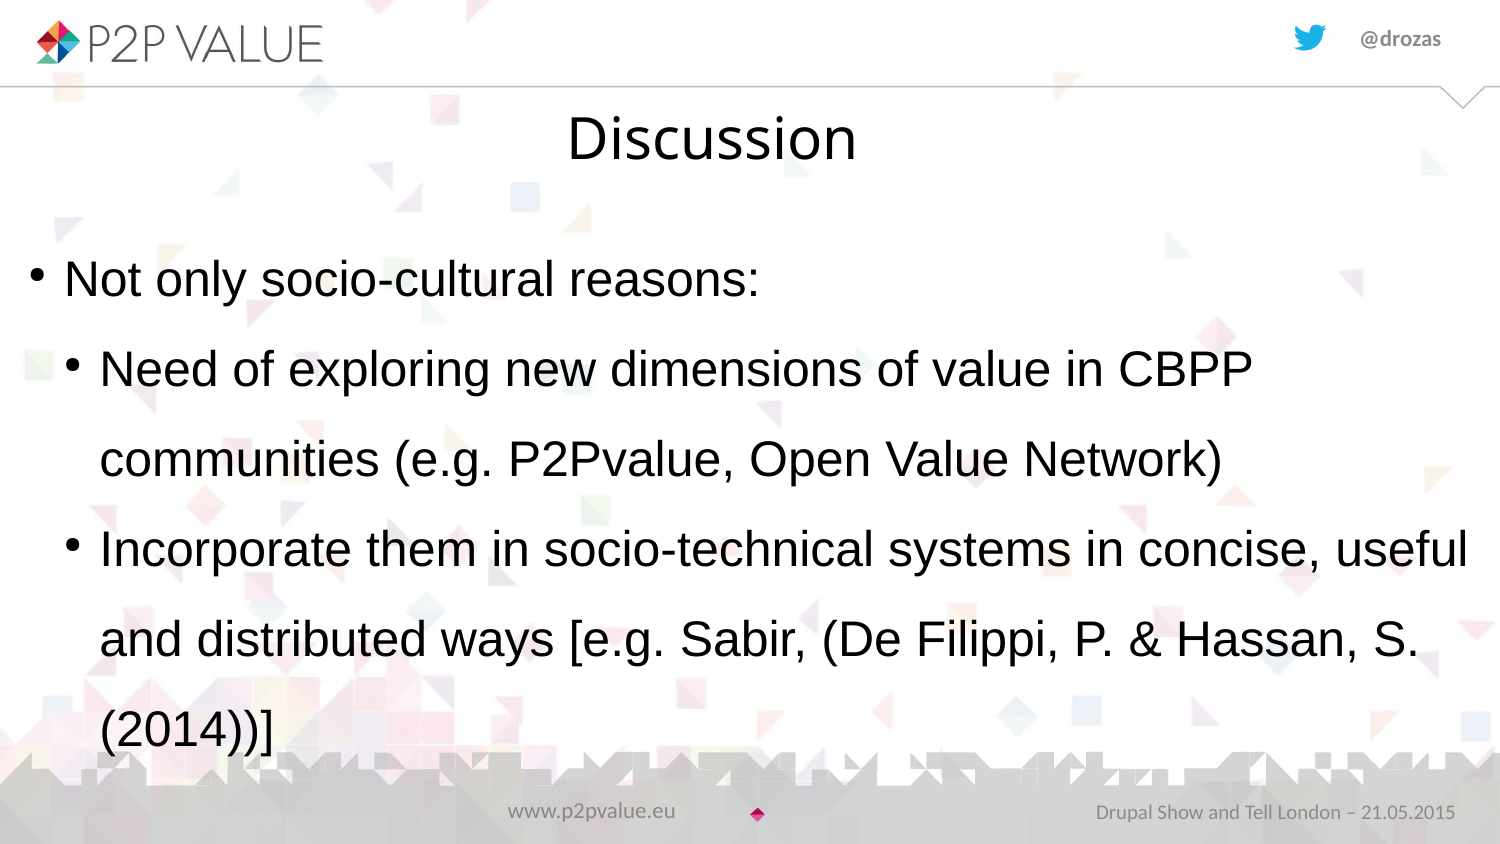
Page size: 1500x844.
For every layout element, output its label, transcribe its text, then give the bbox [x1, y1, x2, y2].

text_box @drozas [1333, 15, 1455, 60]
text_box www.p2pvalue.eu [501, 789, 720, 829]
picture [0, 0, 1500, 844]
text_box Drupal Show and Tell London – 21.05.2015 [777, 788, 1470, 834]
subtitle Not only socio-cultural reasons: Need of exploring new dimensions of value in CBPP communities (e.g. P2Pvalue, Open Value Network) Incorporate them in socio-technical systems in concise, useful and distributed ways [e.g. Sabir, (De Filippi, P. & Hassan, S. (2014))] [15, 210, 1496, 766]
title Discussion [60, 92, 1366, 181]
